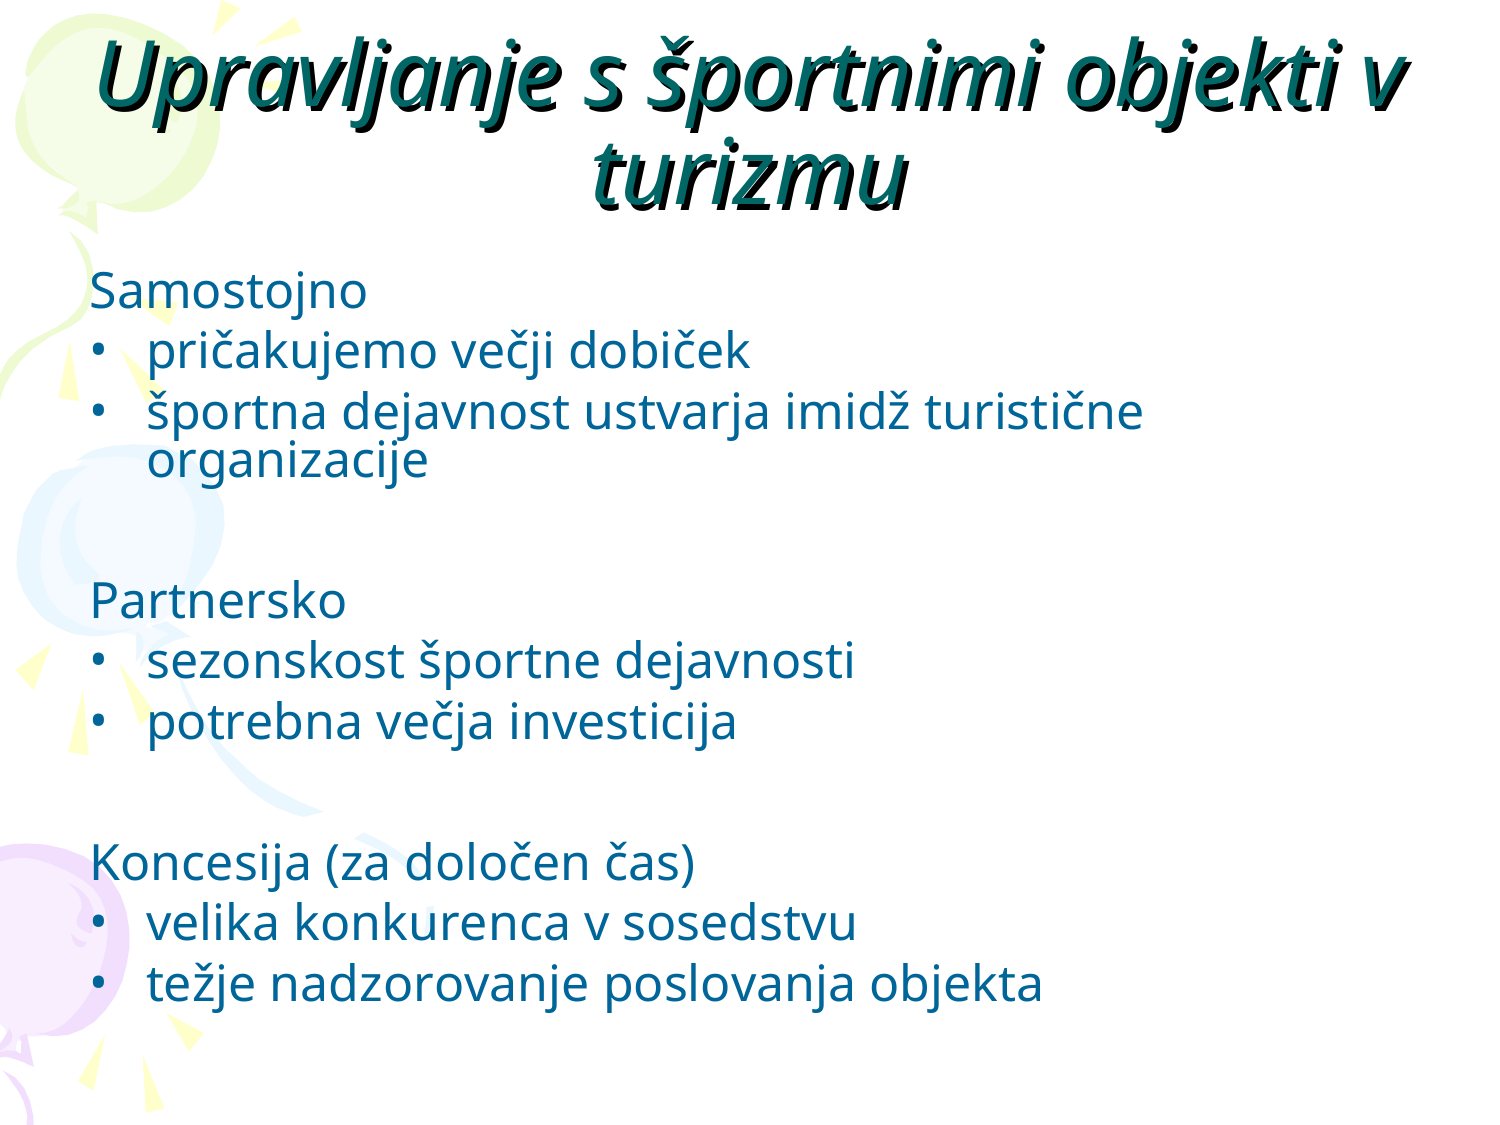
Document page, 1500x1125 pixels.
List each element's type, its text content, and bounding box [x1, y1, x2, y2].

list Samostojno pričakujemo večji dobiček športna dejavnost ustvarja imidž turistične organizacije Partnersko sezonskost športne dejavnosti potrebna večja investicija Koncesija (za določen čas) velika konkurenca v sosedstvu težje nadzorovanje poslovanja objekta [75, 262, 1426, 994]
title Upravljanje s športnimi objekti v turizmu [72, 16, 1426, 233]
